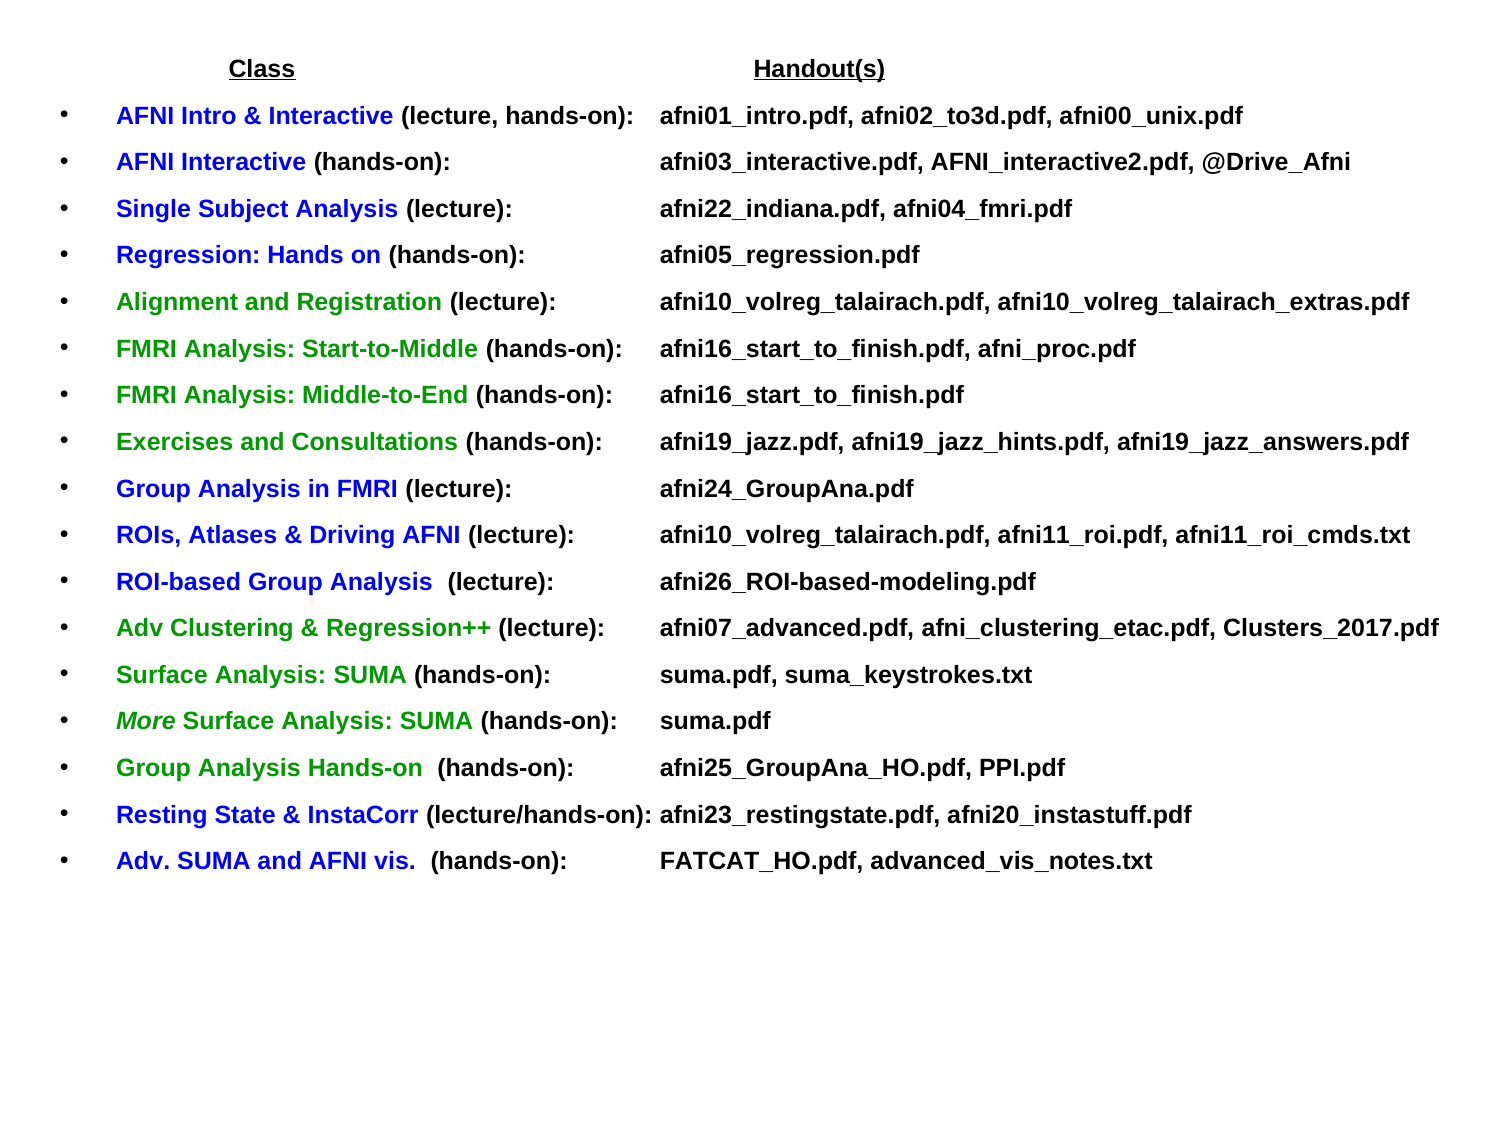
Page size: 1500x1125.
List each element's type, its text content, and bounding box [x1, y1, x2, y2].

list Class Handout(s) AFNI Intro & Interactive (lecture, hands-on): afni01_intro.pdf, afni02_to3d.pdf, afni00_unix.pdf AFNI Interactive (hands-on): afni03_interactive.pdf, AFNI_interactive2.pdf, @Drive_Afni Single Subject Analysis (lecture): afni22_indiana.pdf, afni04_fmri.pdf Regression: Hands on (hands-on): afni05_regression.pdf Alignment and Registration (lecture): afni10_volreg_talairach.pdf, afni10_volreg_talairach_extras.pdf FMRI Analysis: Start-to-Middle (hands-on): afni16_start_to_finish.pdf, afni_proc.pdf FMRI Analysis: Middle-to-End (hands-on): afni16_start_to_finish.pdf Exercises and Consultations (hands-on): afni19_jazz.pdf, afni19_jazz_hints.pdf, afni19_jazz_answers.pdf Group Analysis in FMRI (lecture): afni24_GroupAna.pdf ROIs, Atlases & Driving AFNI (lecture): afni10_volreg_talairach.pdf, afni11_roi.pdf, afni11_roi_cmds.txt ROI-based Group Analysis (lecture): afni26_ROI-based-modeling.pdf Adv Clustering & Regression++ (lecture): afni07_advanced.pdf, afni_clustering_etac.pdf, Clusters_2017.pdf Surface Analysis: SUMA (hands-on): suma.pdf, suma_keystrokes.txt More Surface Analysis: SUMA (hands-on): suma.pdf Group Analysis Hands-on (hands-on): afni25_GroupAna_HO.pdf, PPI.pdf Resting State & InstaCorr (lecture/hands-on): afni23_restingstate.pdf, afni20_instastuff.pdf Adv. SUMA and AFNI vis. (hands-on): FATCAT_HO.pdf, advanced_vis_notes.txt [45, 45, 1500, 1125]
